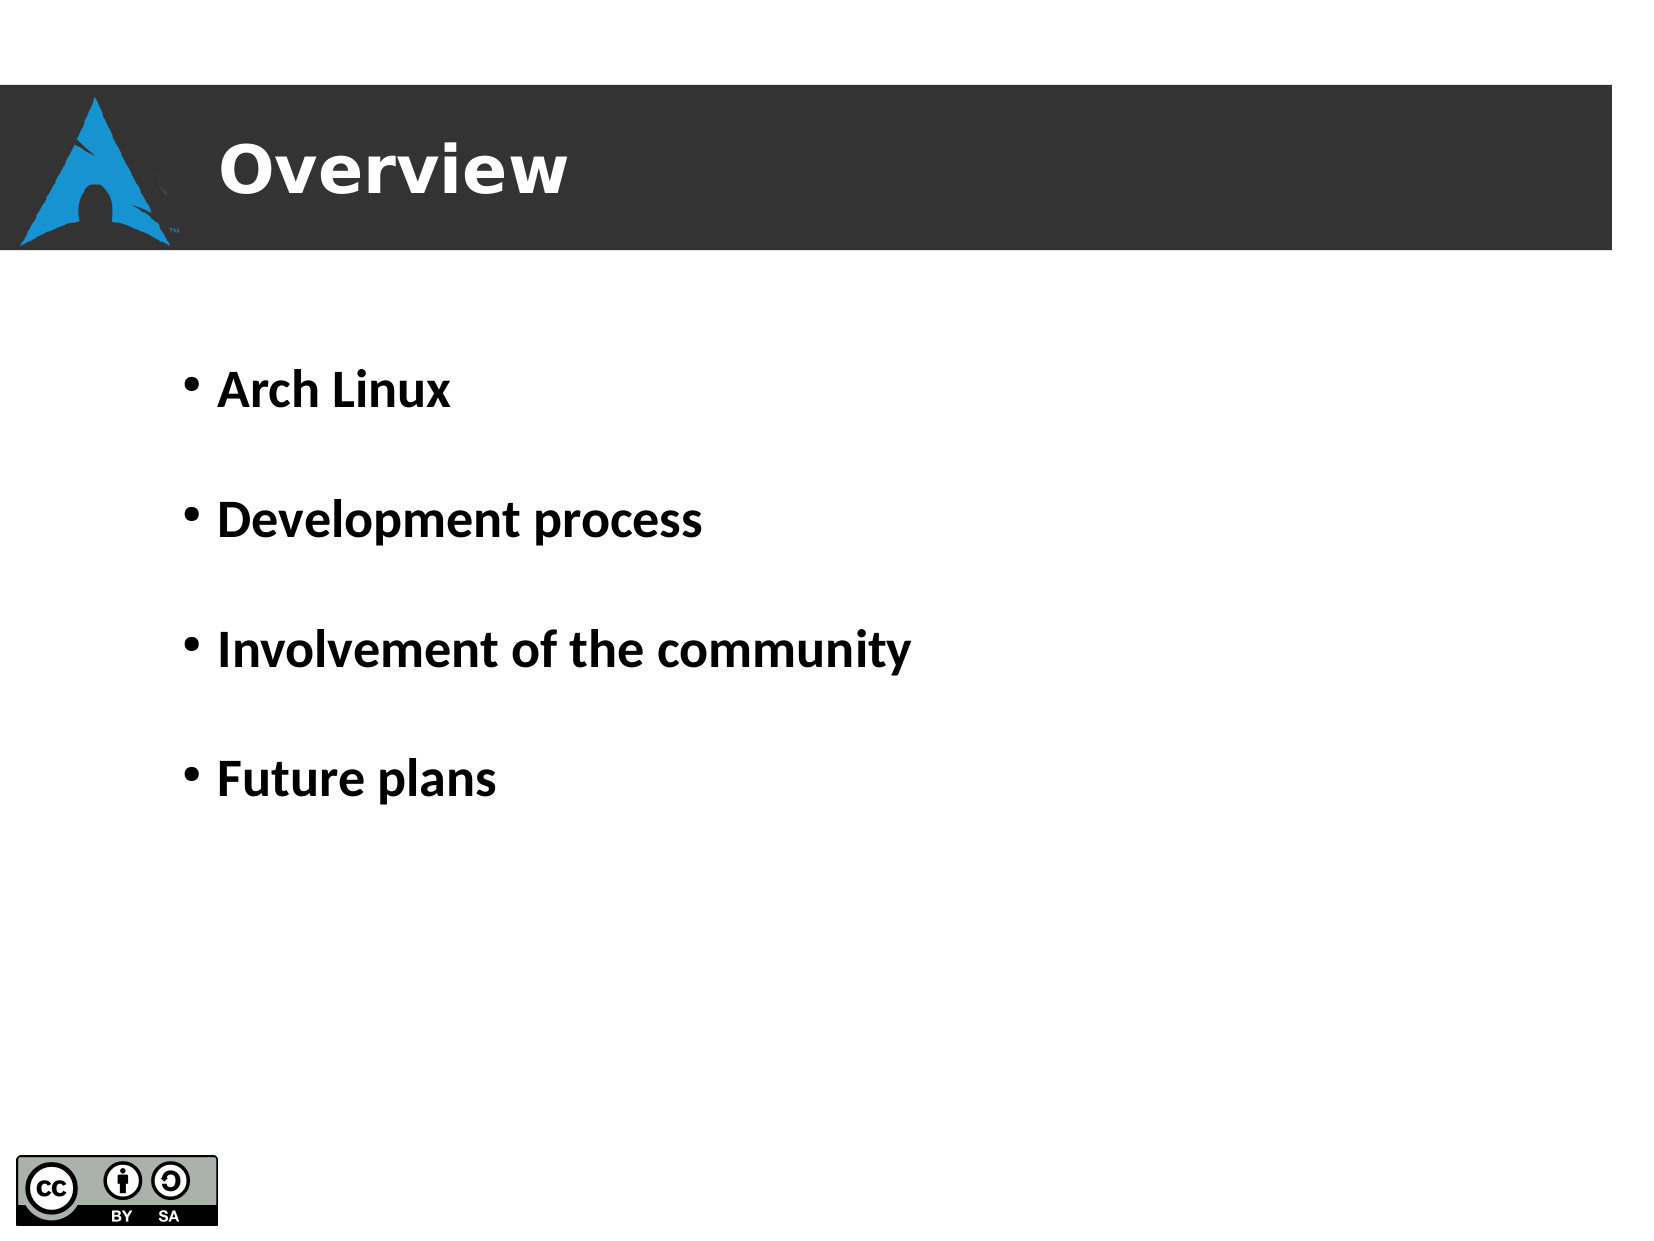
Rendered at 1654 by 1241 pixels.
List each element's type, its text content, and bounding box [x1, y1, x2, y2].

text_box Arch Linux Development process Involvement of the community Future plans [167, 345, 1612, 1134]
picture [0, 81, 188, 260]
picture [16, 1155, 218, 1227]
text_box Overview [188, 84, 1612, 250]
